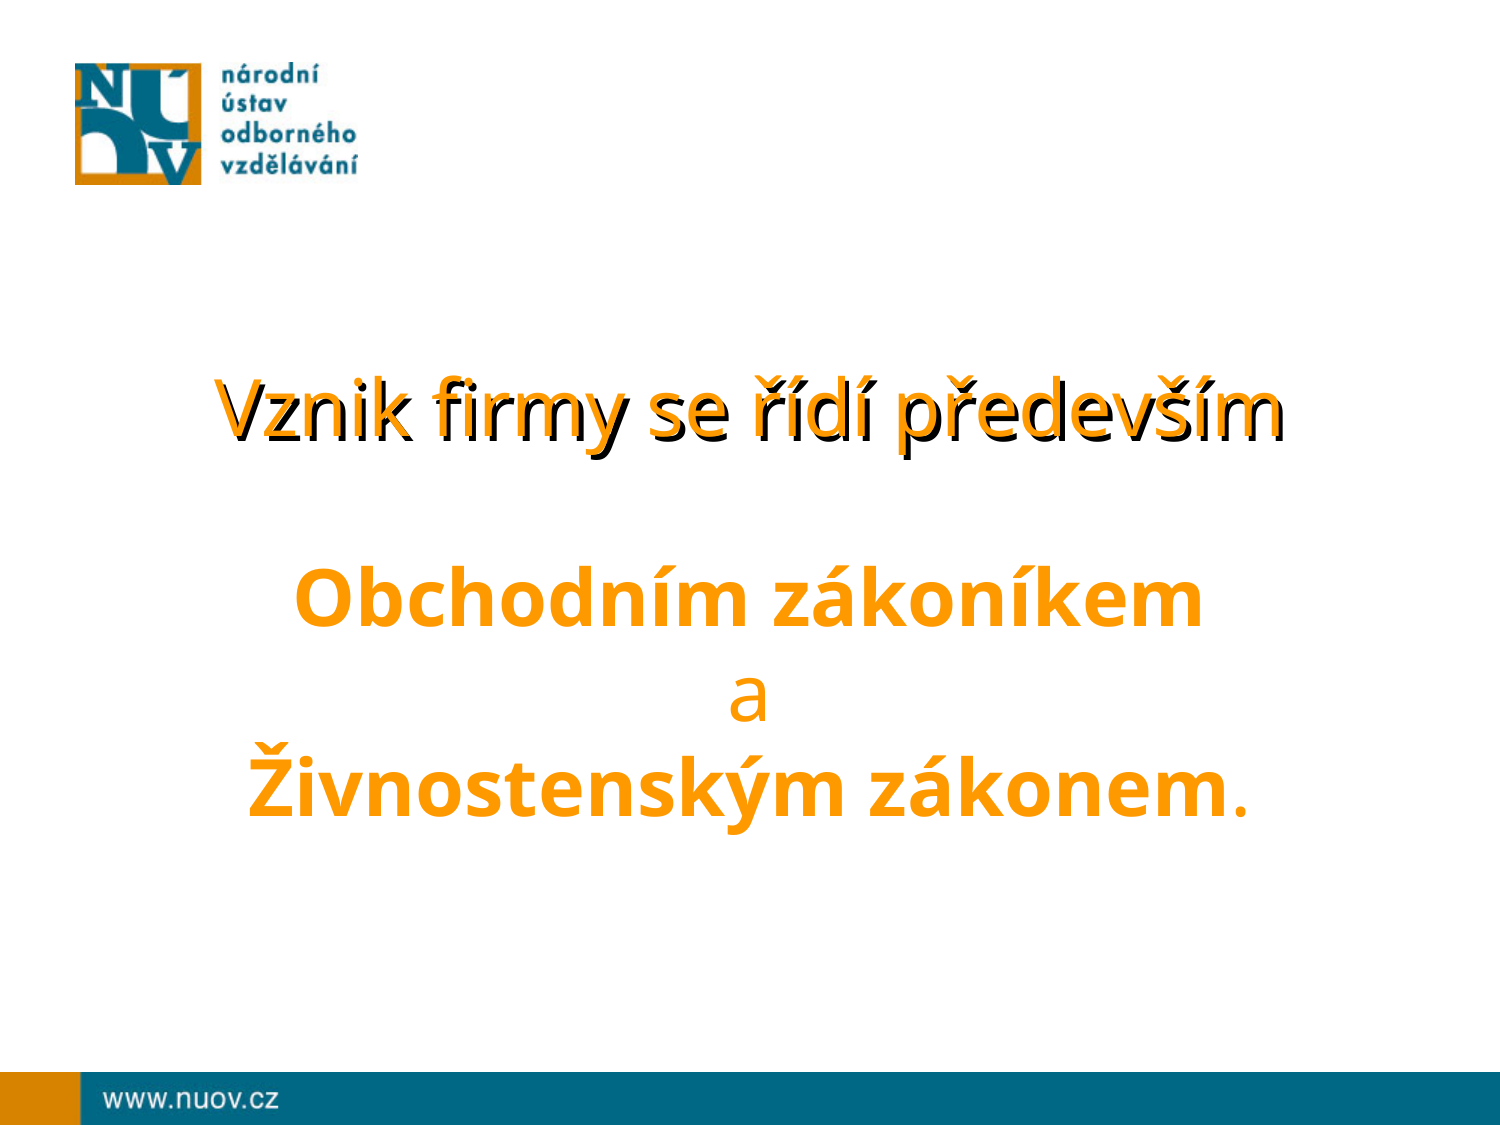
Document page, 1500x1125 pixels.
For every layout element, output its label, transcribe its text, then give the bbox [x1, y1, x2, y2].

text_box Vznik firmy se řídí především Obchodním zákoníkem a Živnostenským zákonem. [75, 350, 1426, 841]
text_box [75, 62, 358, 185]
text_box [0, 1072, 1500, 1125]
